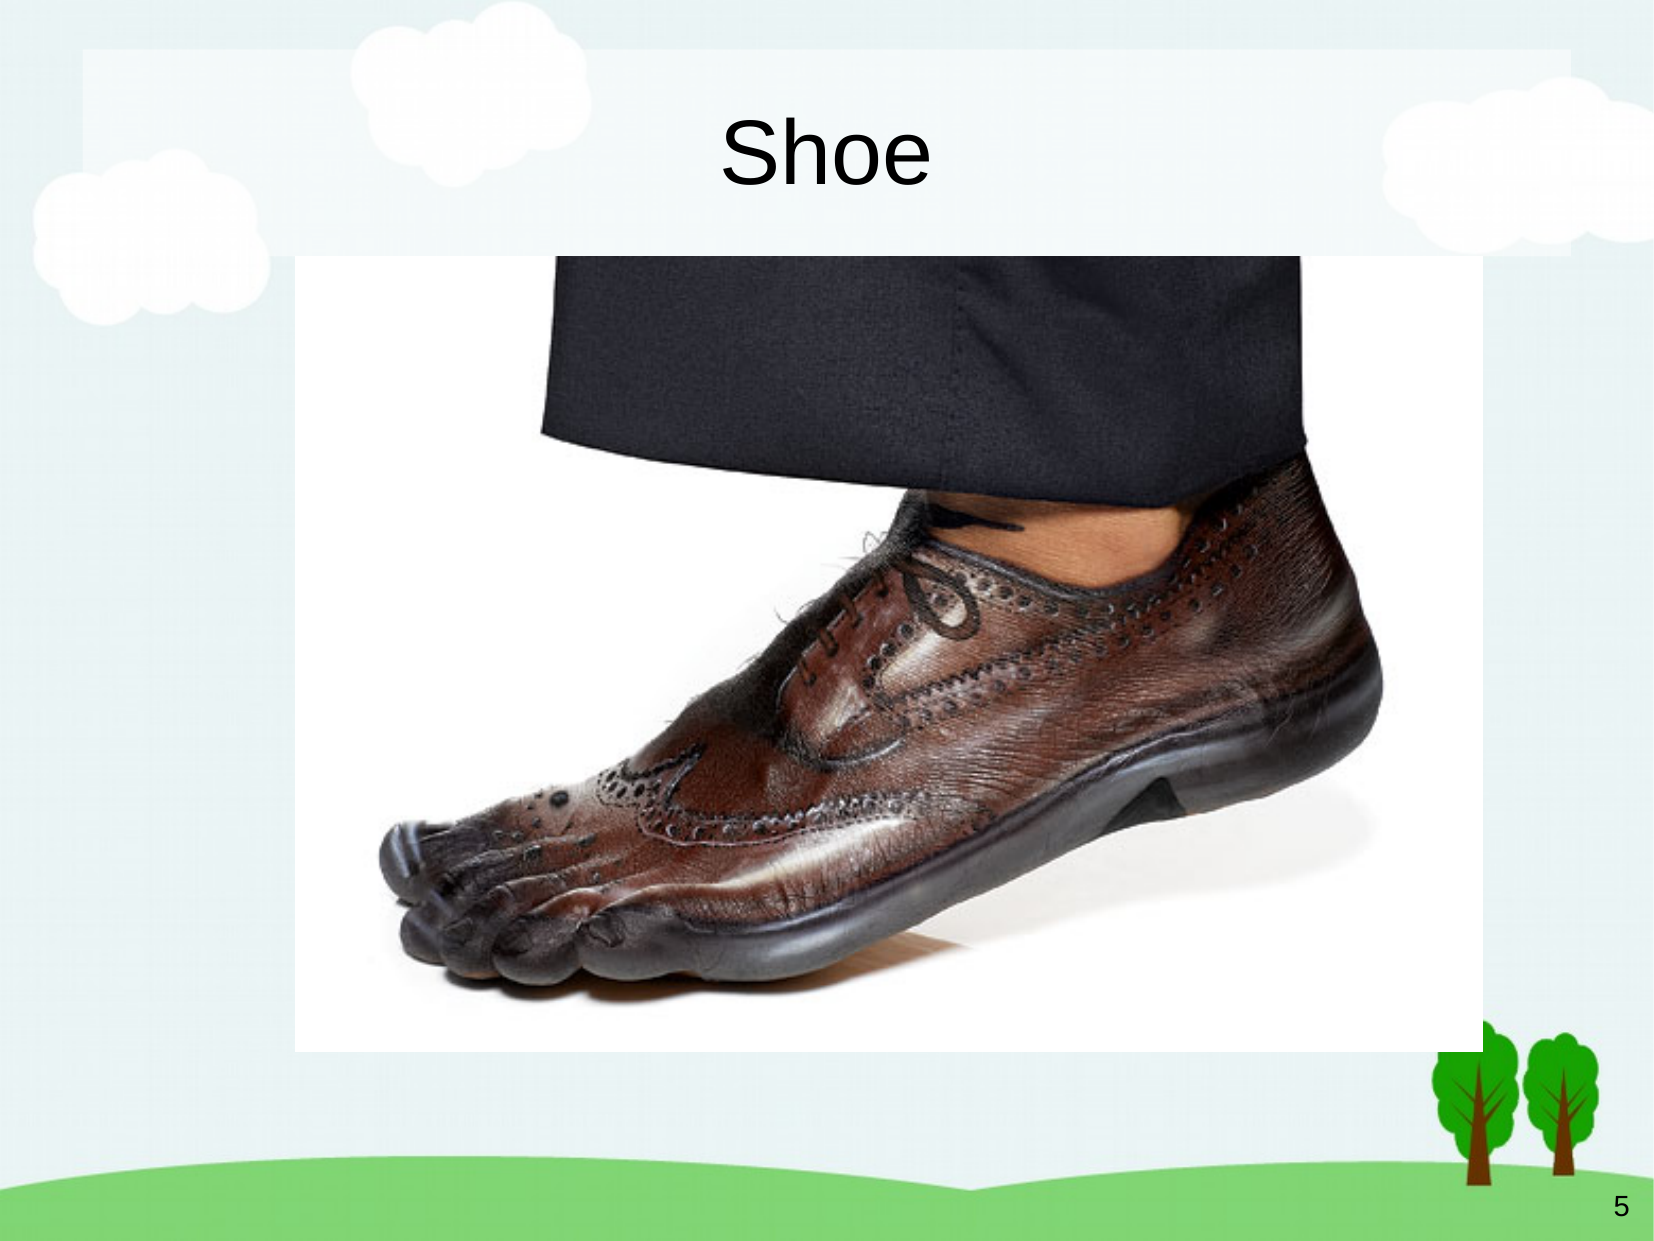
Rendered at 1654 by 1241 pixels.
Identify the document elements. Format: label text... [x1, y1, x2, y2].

picture [0, 0, 1654, 1241]
title Shoe [82, 49, 1571, 257]
